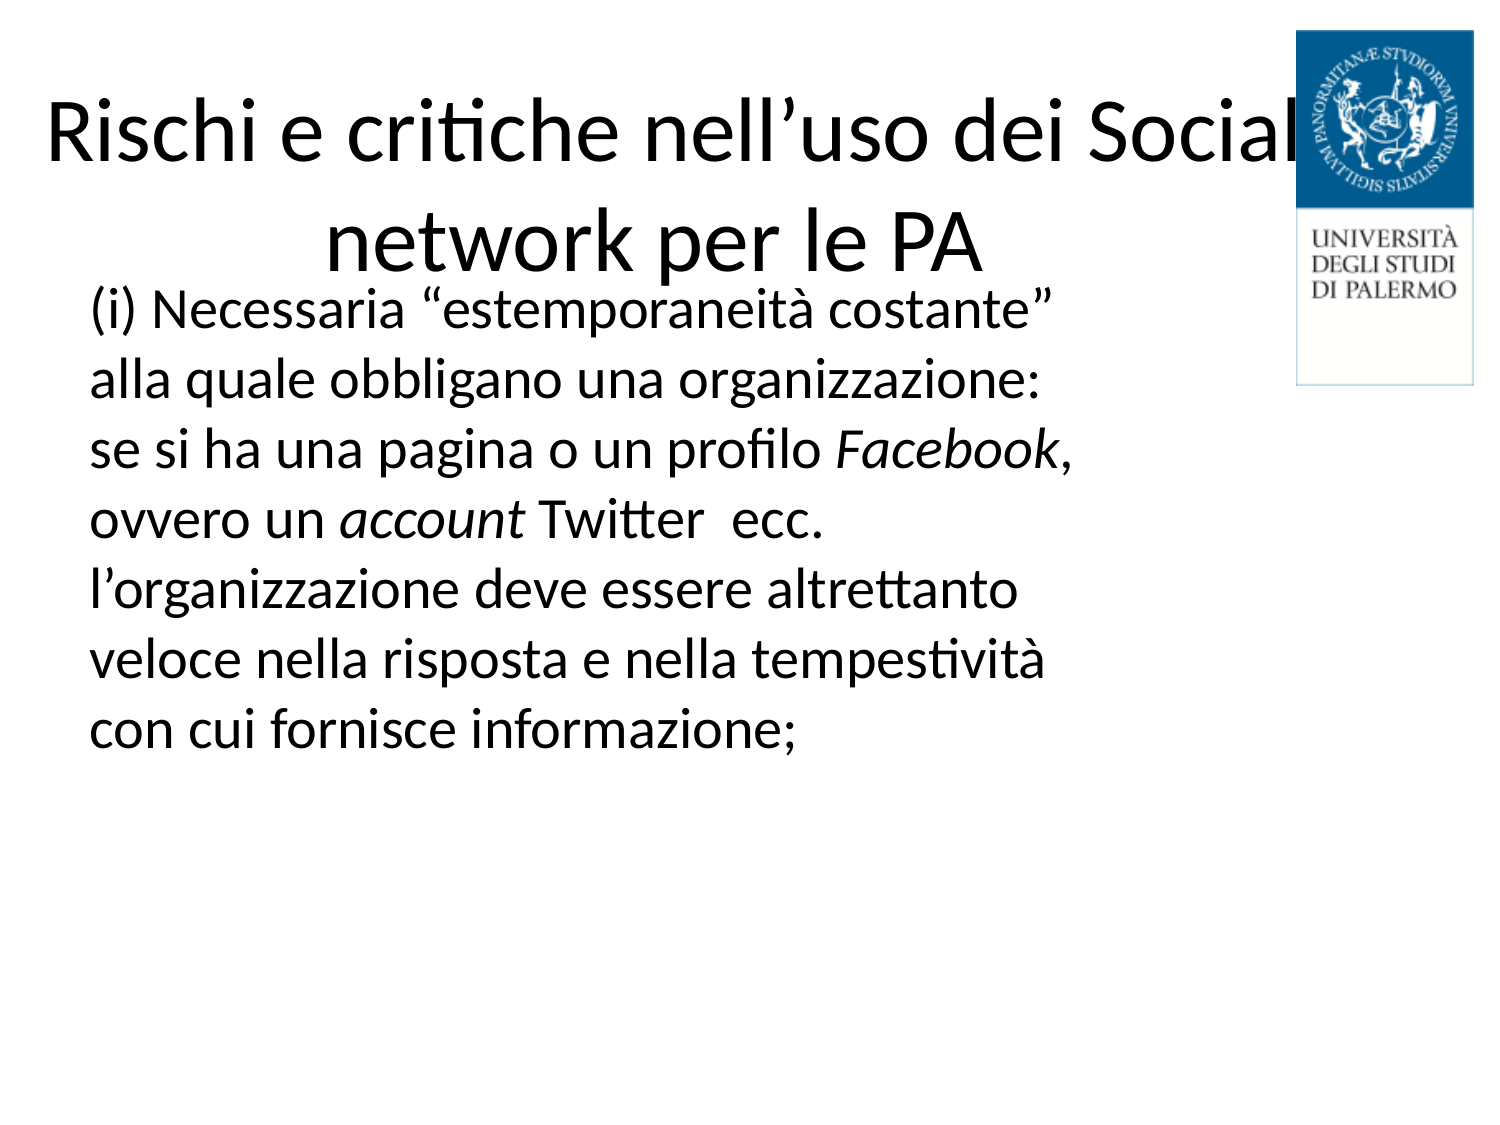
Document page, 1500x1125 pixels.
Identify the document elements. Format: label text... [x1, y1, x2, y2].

picture [1296, 30, 1474, 386]
title Rischi e critiche nell’uso dei Social network per le PA [0, 62, 1296, 251]
list (i) Necessaria “estemporaneità costante” alla quale obbligano una organizzazione: se si ha una pagina o un profilo Facebook, ovvero un account Twitter ecc. l’organizzazione deve essere altrettanto veloce nella risposta e nella tempestività con cui fornisce informazione; [75, 262, 1117, 1005]
